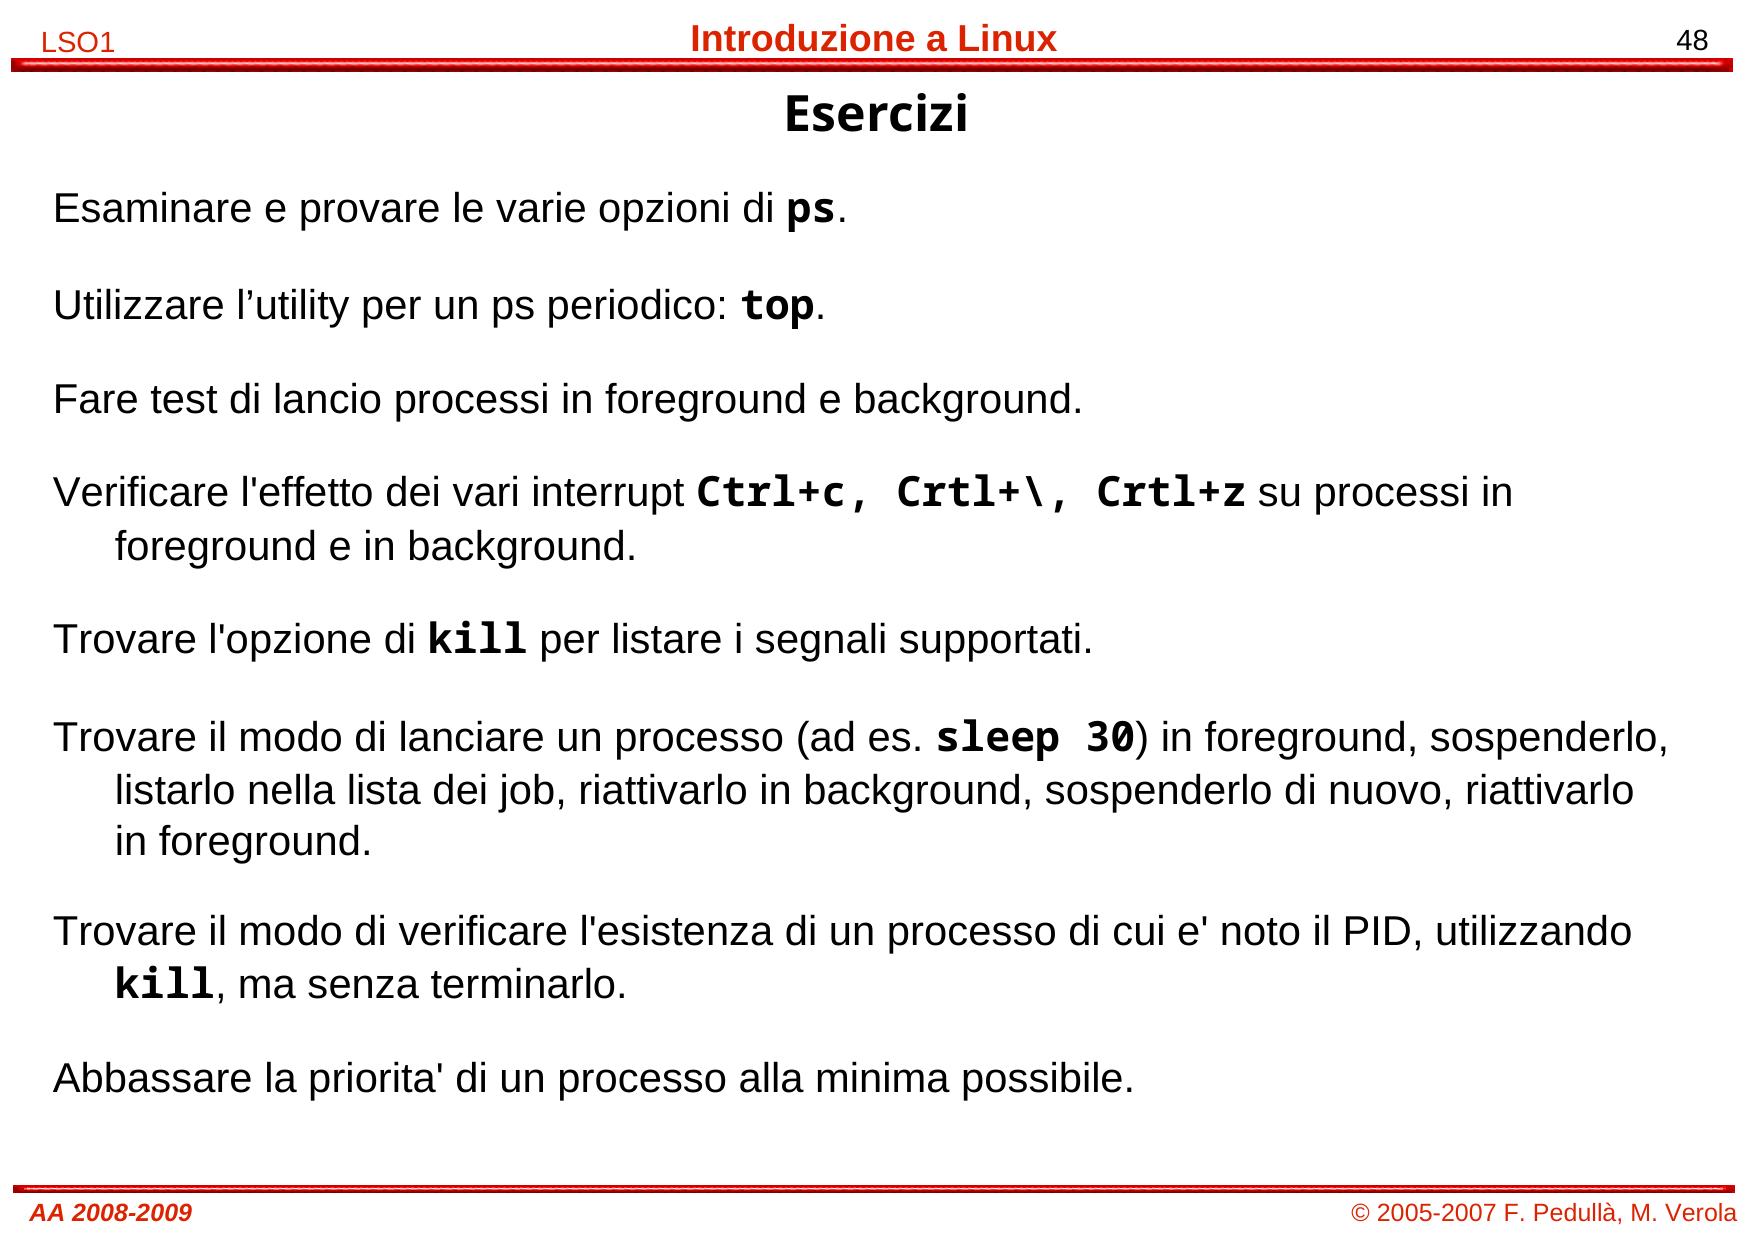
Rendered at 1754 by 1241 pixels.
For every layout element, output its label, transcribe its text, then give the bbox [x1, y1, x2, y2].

picture [11, 58, 1733, 72]
picture [13, 1185, 1735, 1193]
title Esercizi [462, 66, 1291, 162]
list Esaminare e provare le varie opzioni di ps. Utilizzare l’utility per un ps periodico: top. Fare test di lancio processi in foreground e background. Verificare l'effetto dei vari interrupt Ctrl+c, Crtl+\, Crtl+z su processi in foreground e in background. Trovare l'opzione di kill per listare i segnali supportati. Trovare il modo di lanciare un processo (ad es. sleep 30) in foreground, sospenderlo, listarlo nella lista dei job, riattivarlo in background, sospenderlo di nuovo, riattivarlo in foreground. Trovare il modo di verificare l'esistenza di un processo di cui e' noto il PID, utilizzando kill, ma senza terminarlo. Abbassare la priorita' di un processo alla minima possibile. [52, 177, 1679, 1062]
